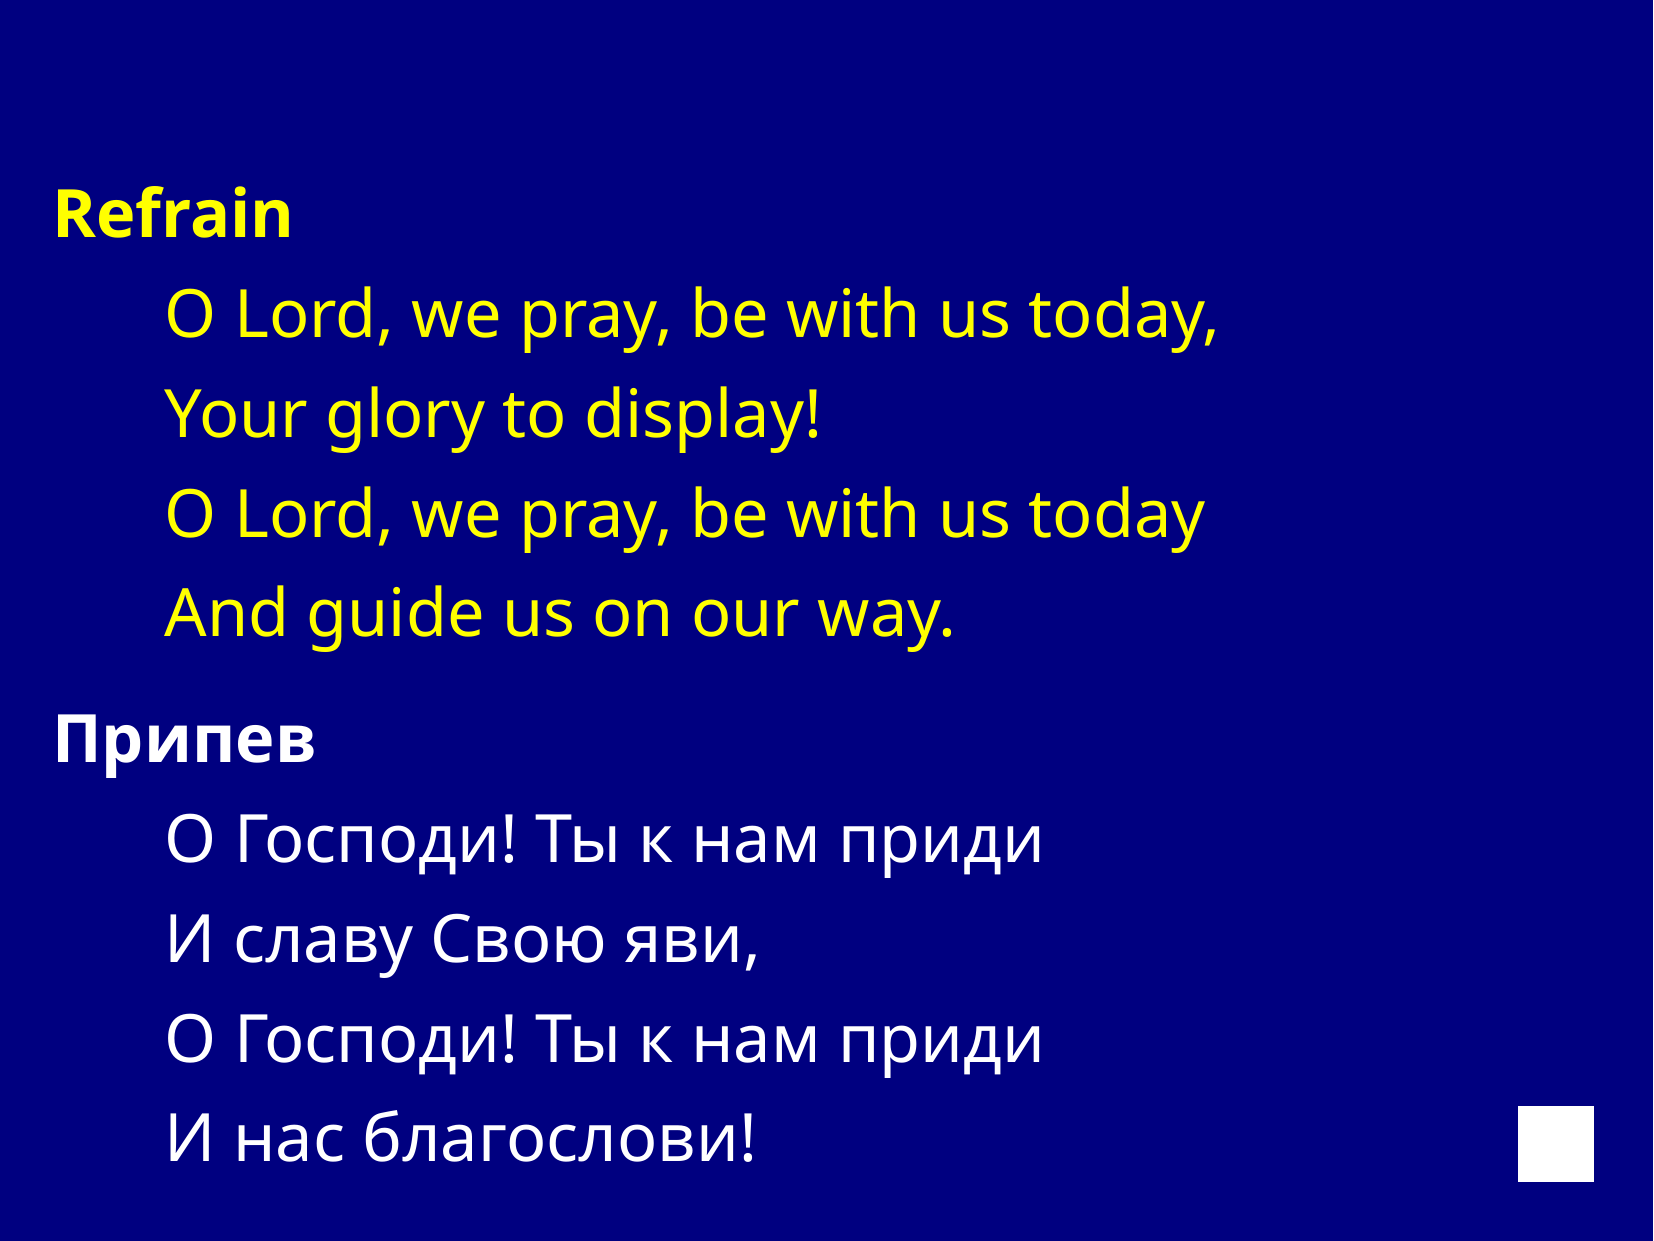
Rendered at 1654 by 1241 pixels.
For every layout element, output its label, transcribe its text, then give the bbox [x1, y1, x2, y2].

text_box Припев О Господи! Ты к нам приди И славу Свою яви, О Господи! Ты к нам приди И нас благослови! [37, 675, 1576, 1163]
text_box [1518, 1106, 1594, 1182]
text_box Refrain O Lord, we pray, be with us today, Your glory to display! O Lord, we pray, be with us today And guide us on our way. [37, 150, 1653, 638]
